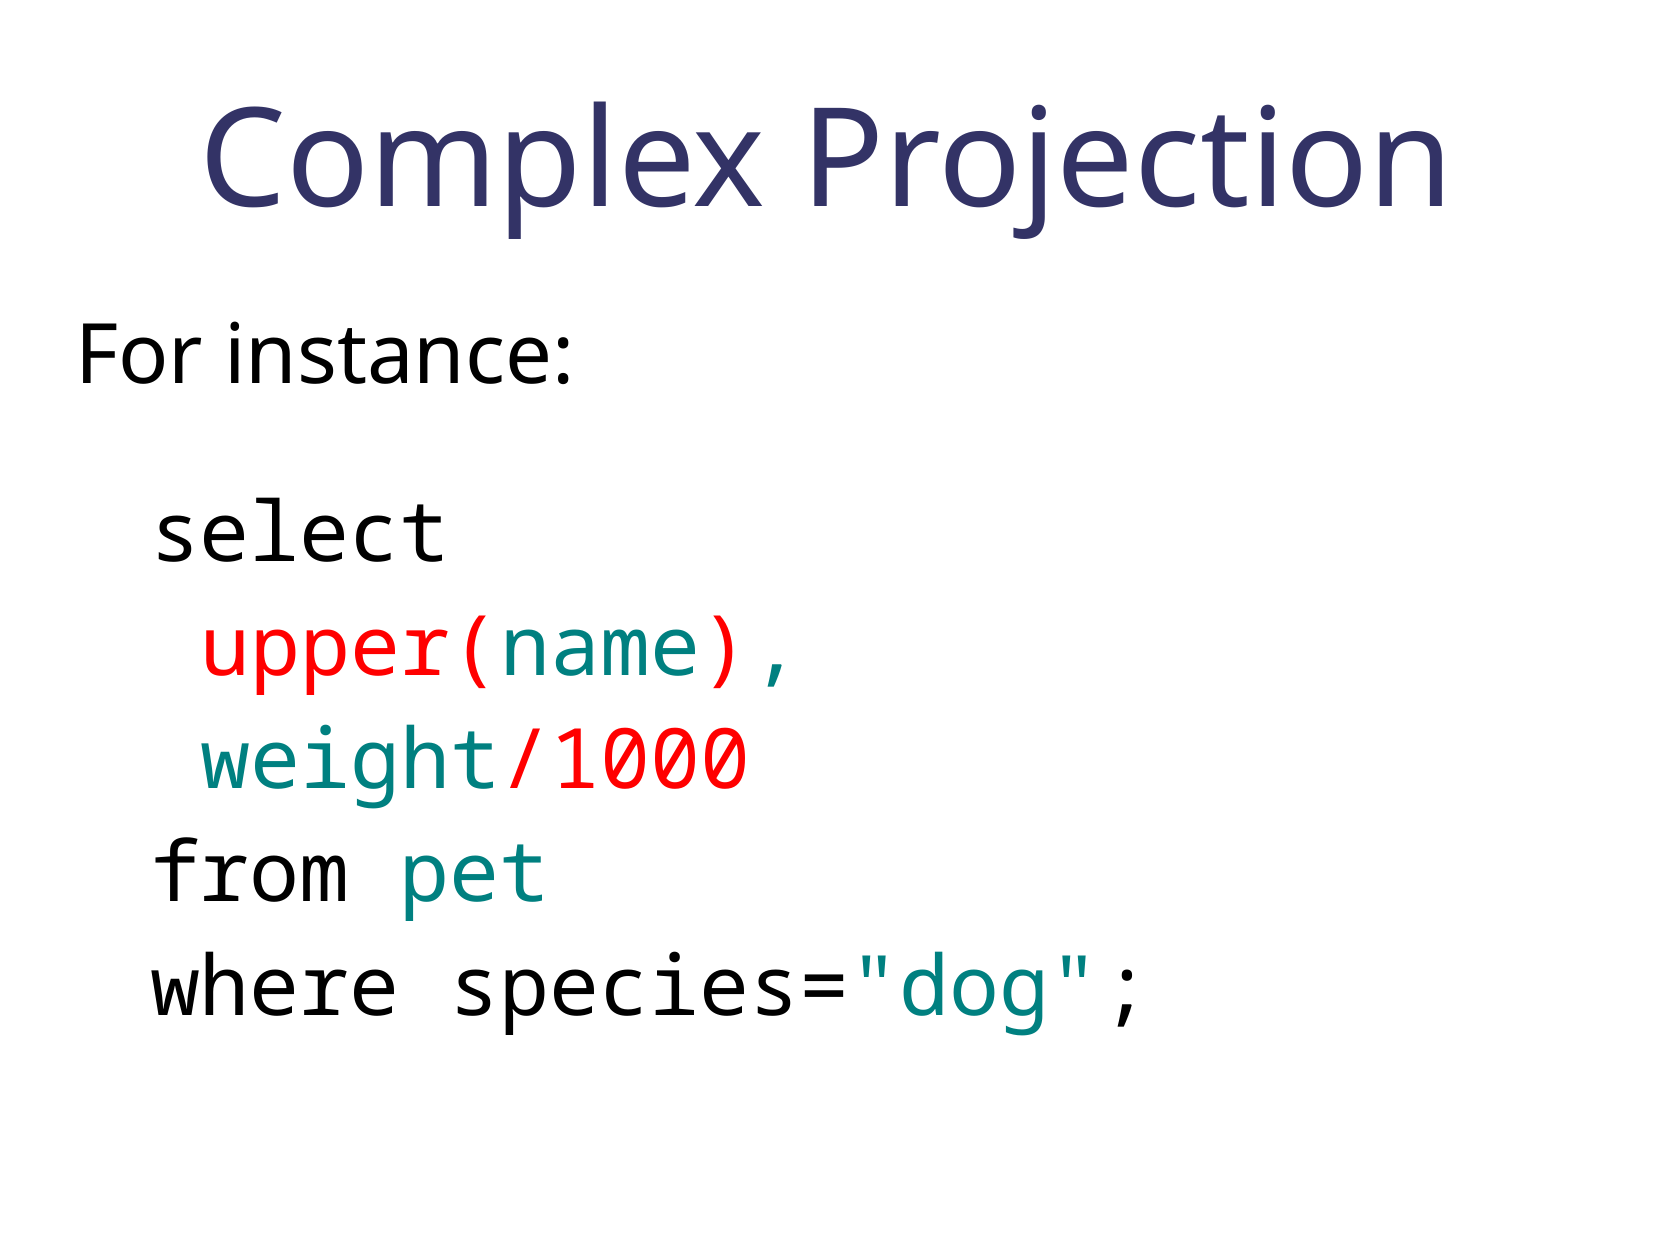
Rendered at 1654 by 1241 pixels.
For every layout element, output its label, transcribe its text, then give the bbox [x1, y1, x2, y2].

text_box select upper(name), weight/1000 from pet where species="dog"; [150, 472, 1654, 1046]
text_box For instance: [75, 294, 1654, 410]
title Complex Projection [0, 56, 1654, 250]
